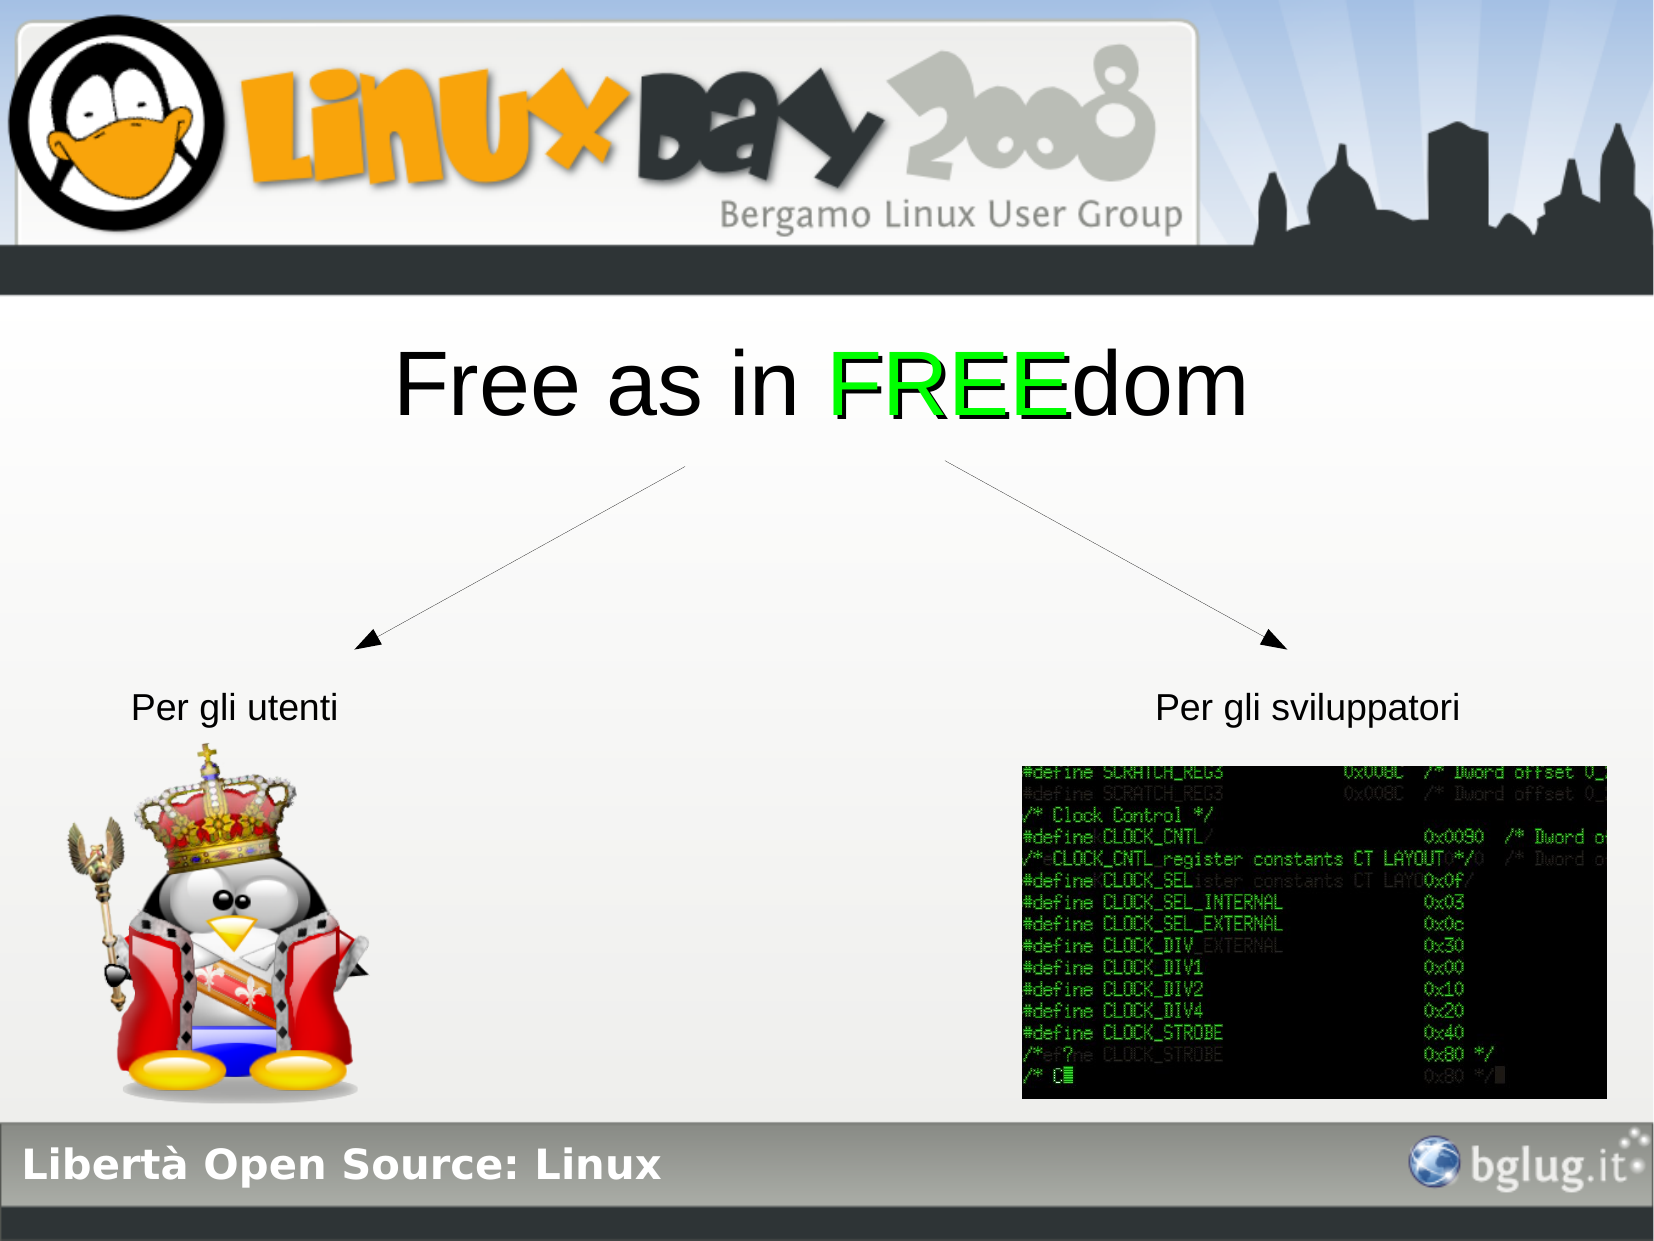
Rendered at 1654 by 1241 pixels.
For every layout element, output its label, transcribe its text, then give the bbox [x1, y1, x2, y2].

picture [0, 0, 1654, 1241]
text_box Libertà Open Source: Linux [6, 1133, 677, 1198]
text_box Per gli sviluppatori [1140, 679, 1477, 736]
text_box Free as in FREEdom [378, 324, 1264, 443]
text_box Per gli utenti [116, 679, 355, 736]
